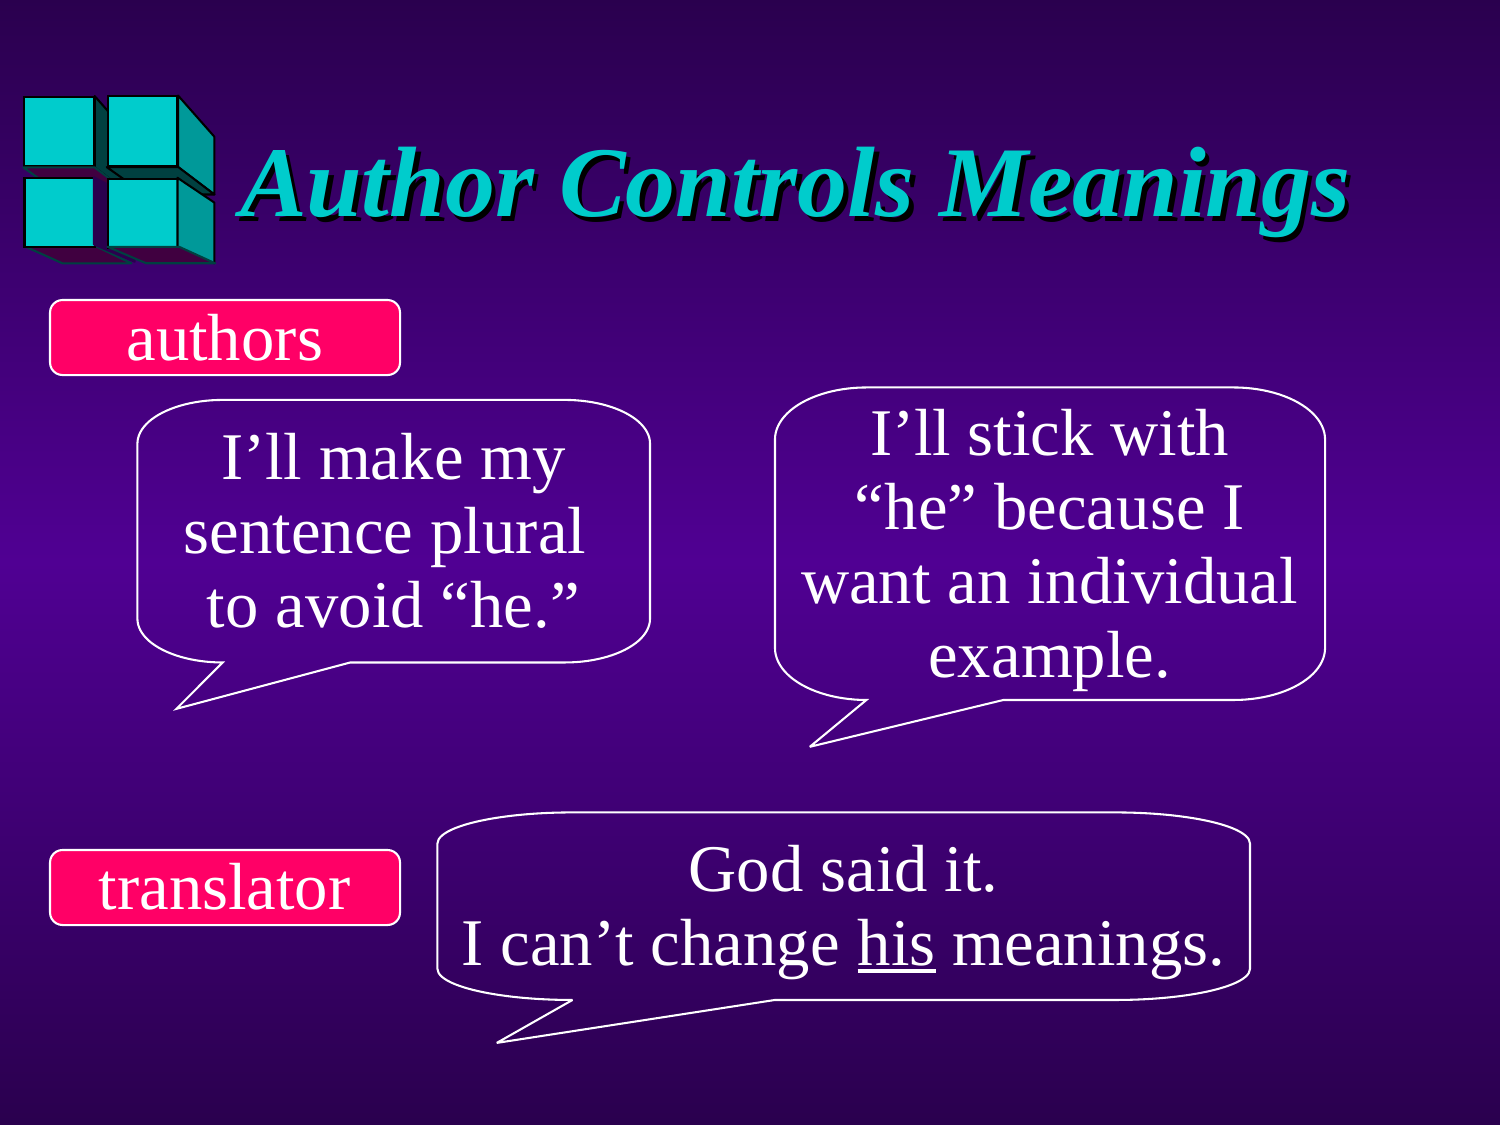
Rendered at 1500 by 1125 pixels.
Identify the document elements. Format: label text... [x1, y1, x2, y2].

title Author Controls Meanings [224, 78, 1388, 288]
text_box I’ll make my sentence plural to avoid “he.” [137, 399, 651, 709]
text_box translator [50, 849, 401, 926]
text_box God said it. I can’t change his meanings. [437, 812, 1251, 1043]
text_box I’ll stick with “he” because I want an individual example. [774, 387, 1326, 747]
text_box authors [50, 299, 401, 376]
